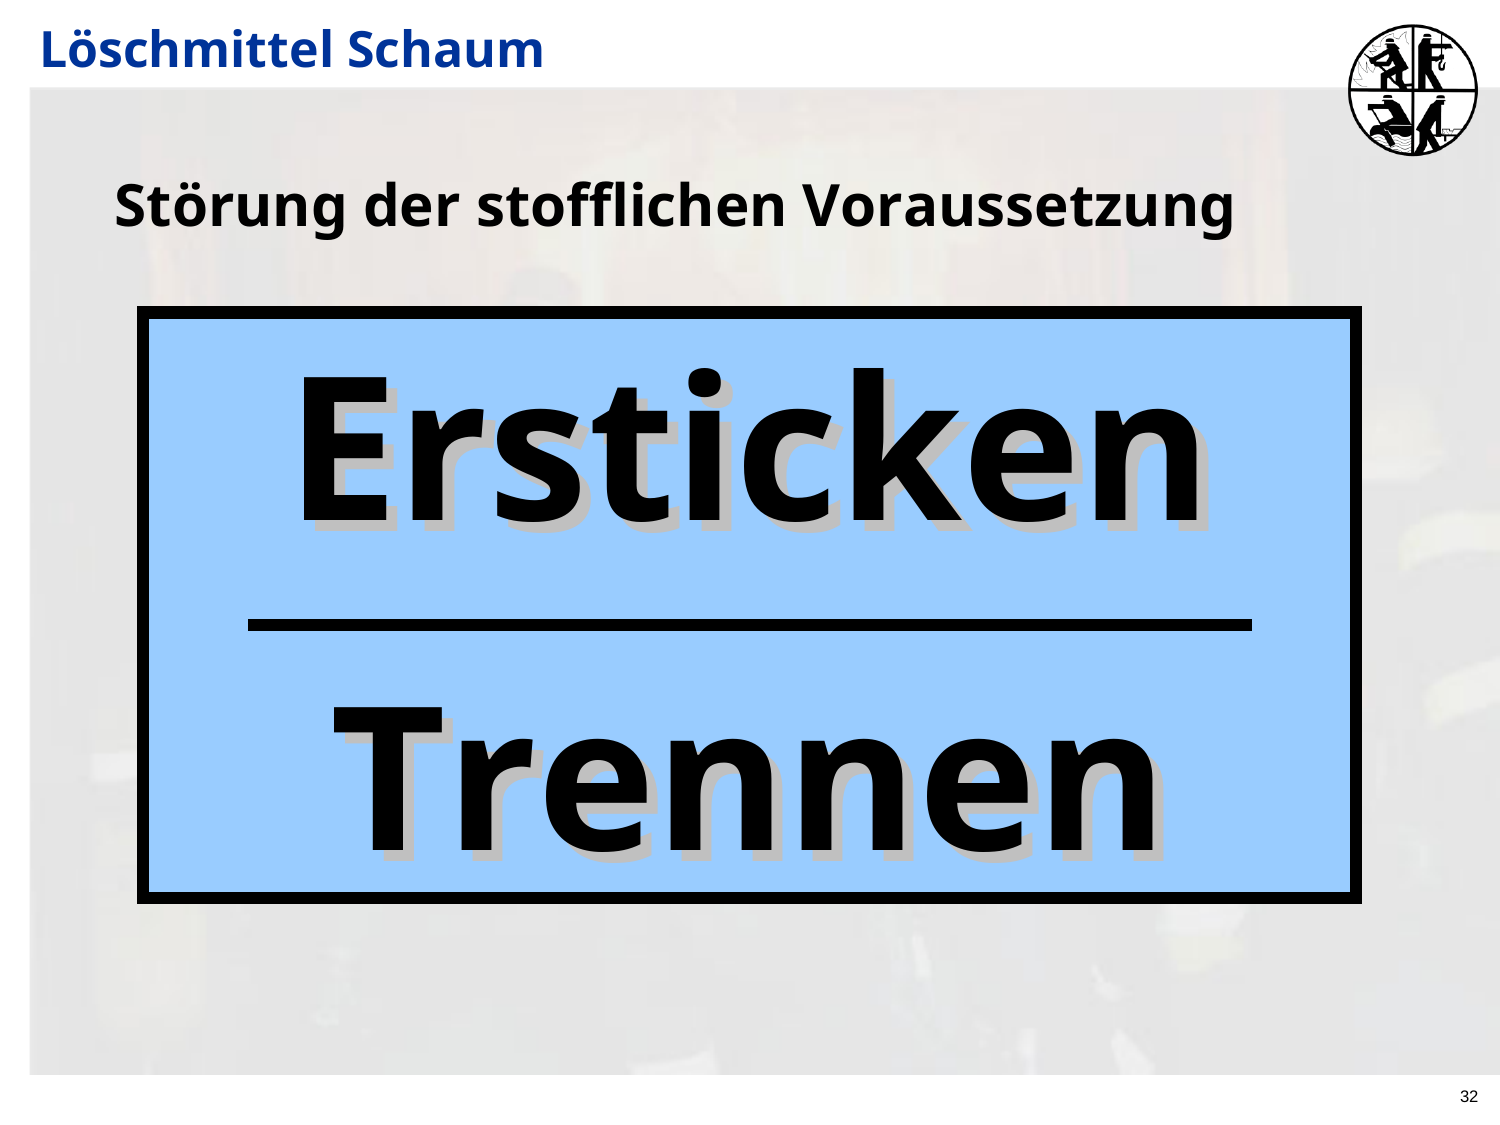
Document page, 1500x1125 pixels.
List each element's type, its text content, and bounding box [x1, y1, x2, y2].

text_box Störung der stofflichen Voraussetzung [100, 160, 1252, 247]
picture [31, 20, 1500, 1075]
text_box <Foliennummer> [1180, 1078, 1494, 1118]
text_box Ersticken Trennen [142, 312, 1356, 899]
title Löschmittel Schaum [39, 17, 1222, 80]
